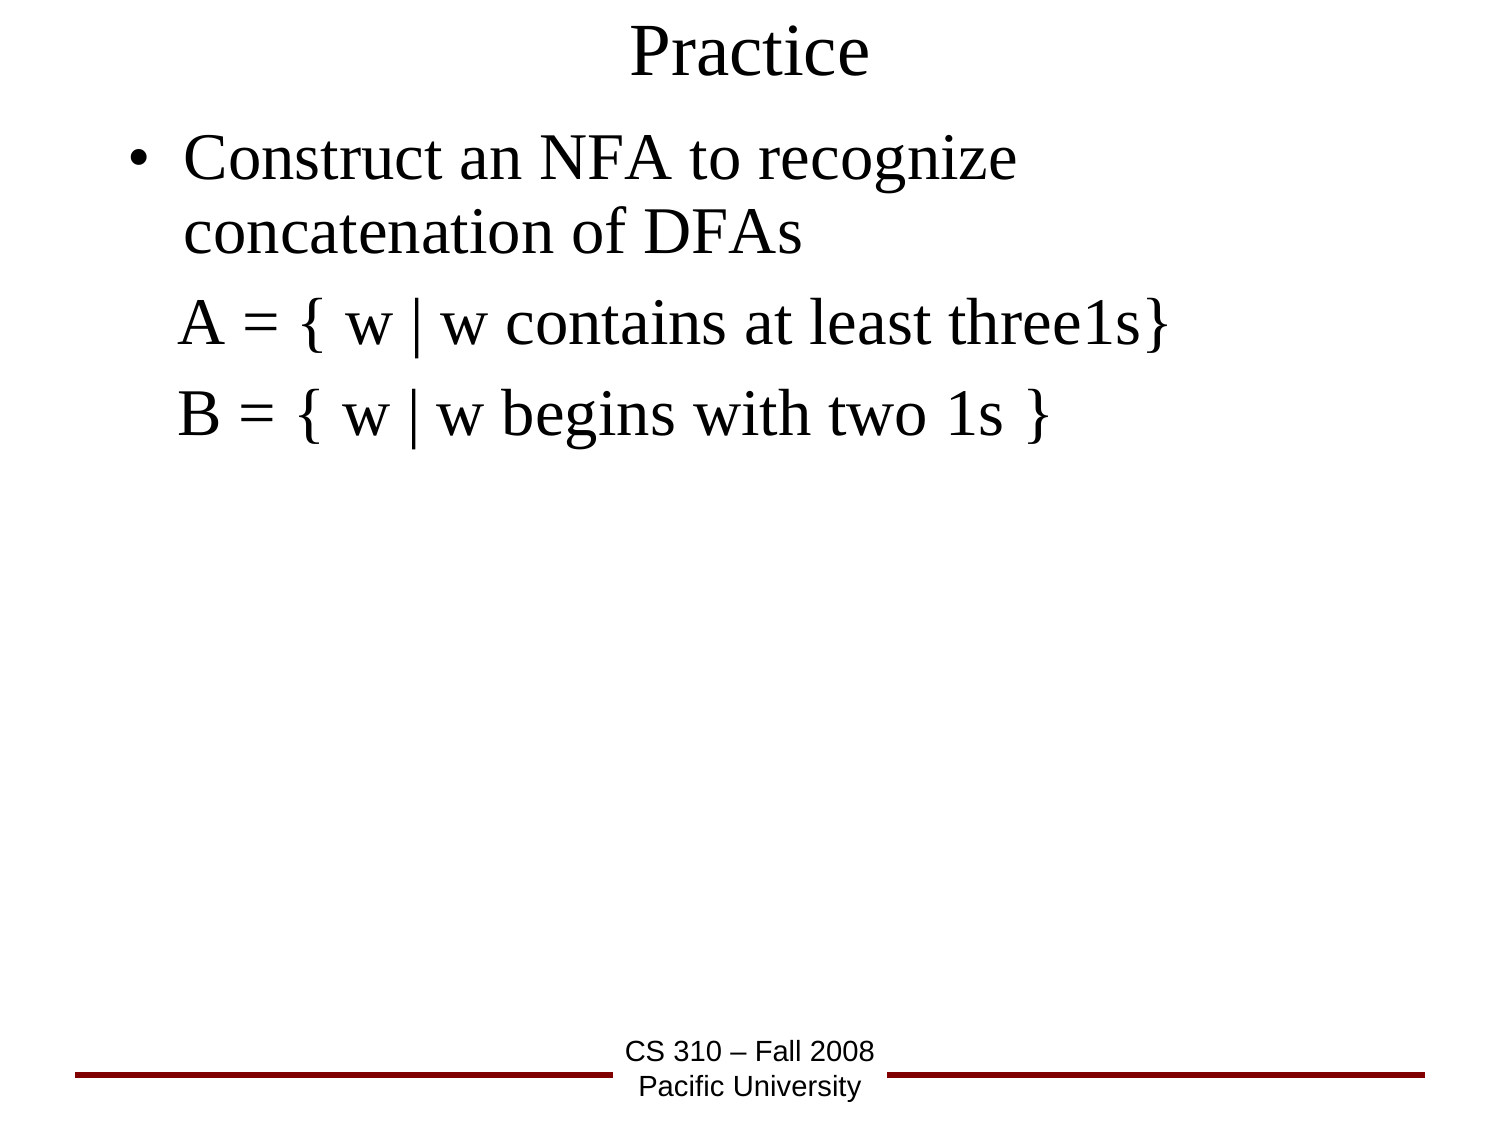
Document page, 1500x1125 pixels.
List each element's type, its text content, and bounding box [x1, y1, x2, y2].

list Construct an NFA to recognize concatenation of DFAs A = { w | w contains at least three1s} B = { w | w begins with two 1s } [112, 112, 1388, 1001]
title Practice [112, 0, 1388, 103]
